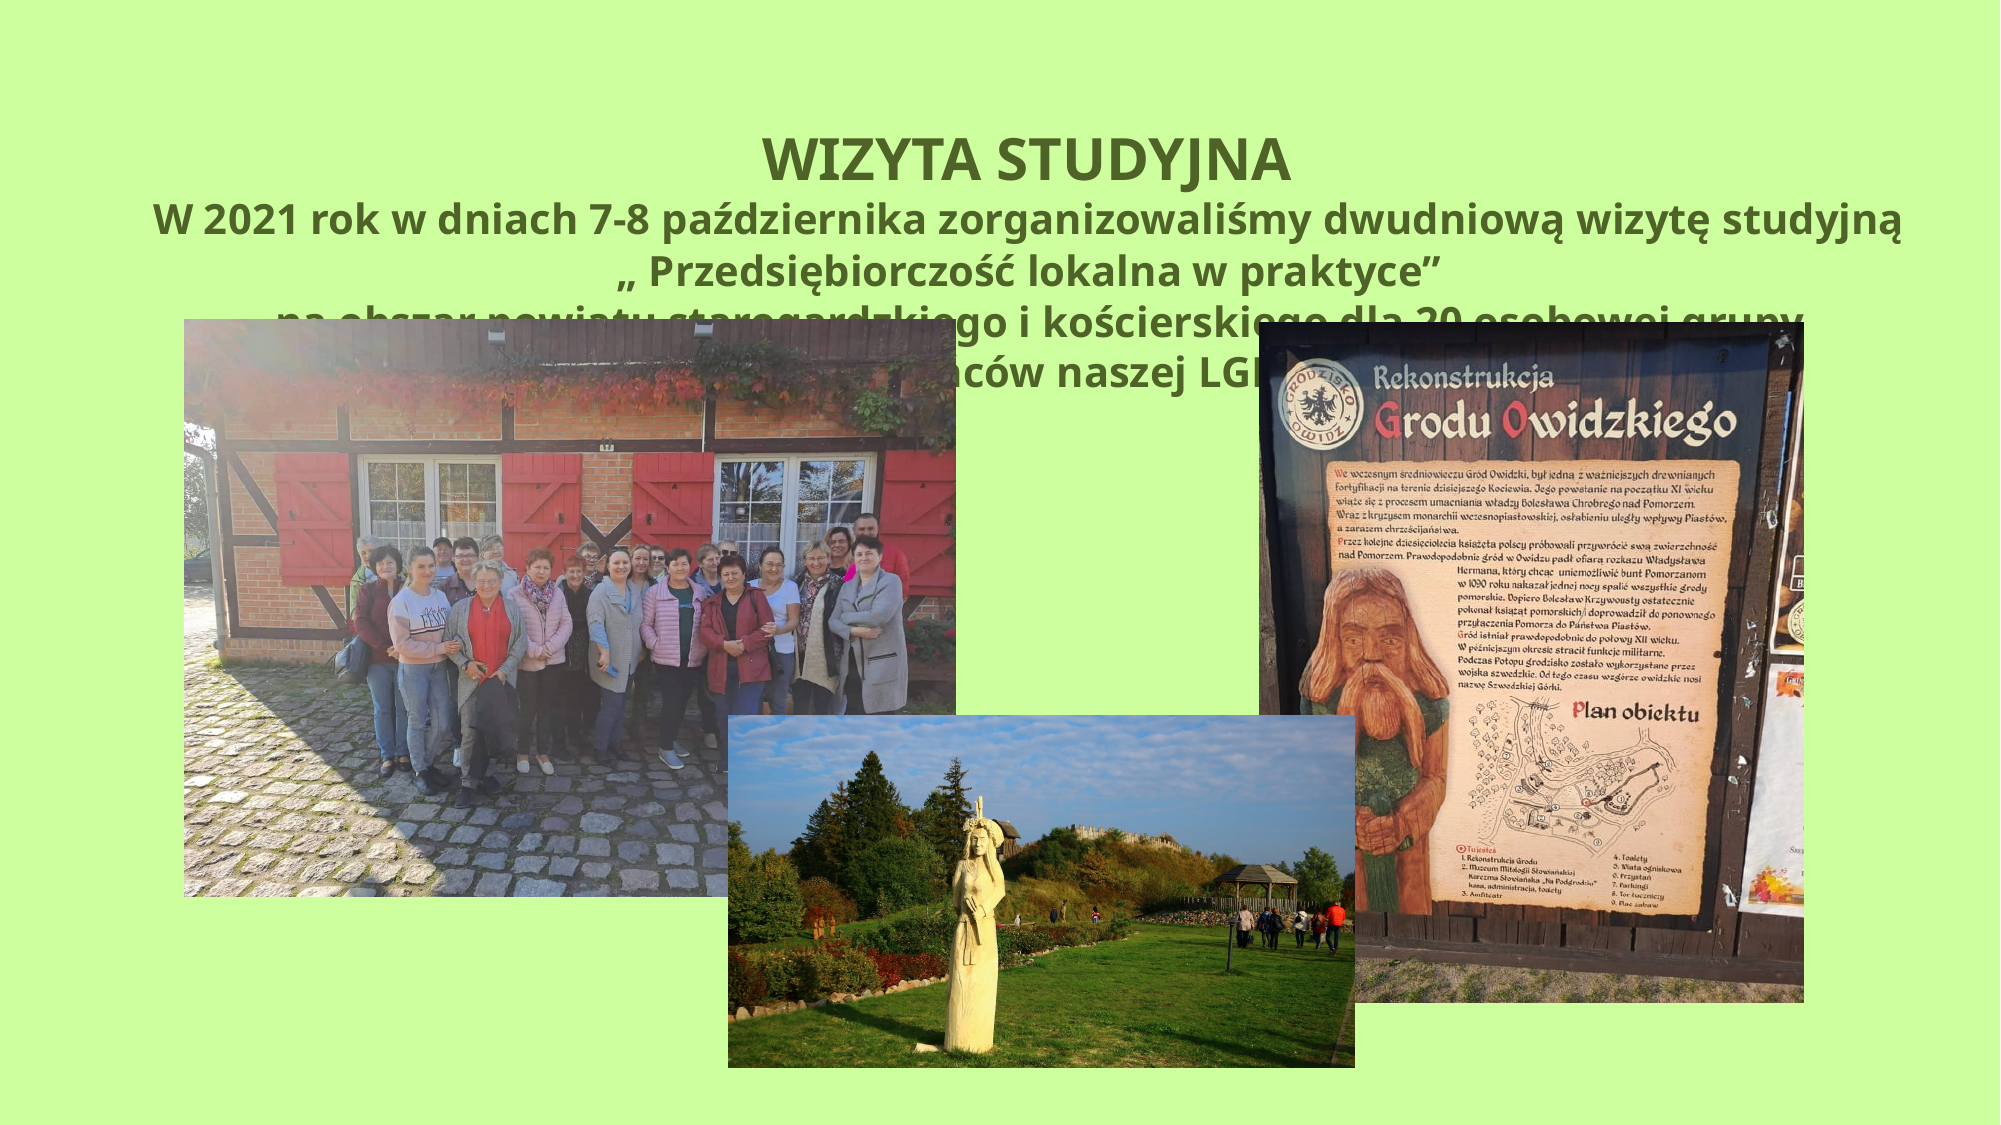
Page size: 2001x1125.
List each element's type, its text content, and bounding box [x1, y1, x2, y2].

title WIZYTA STUDYJNA W 2021 rok w dniach 7-8 października zorganizowaliśmy dwudniową wizytę studyjną „ Przedsiębiorczość lokalna w praktyce” na obszar powiatu starogardzkiego i kościerskiego dla 20 osobowej grupy mieszkańców naszej LGD. [37, 113, 1957, 285]
picture [184, 319, 1804, 1068]
